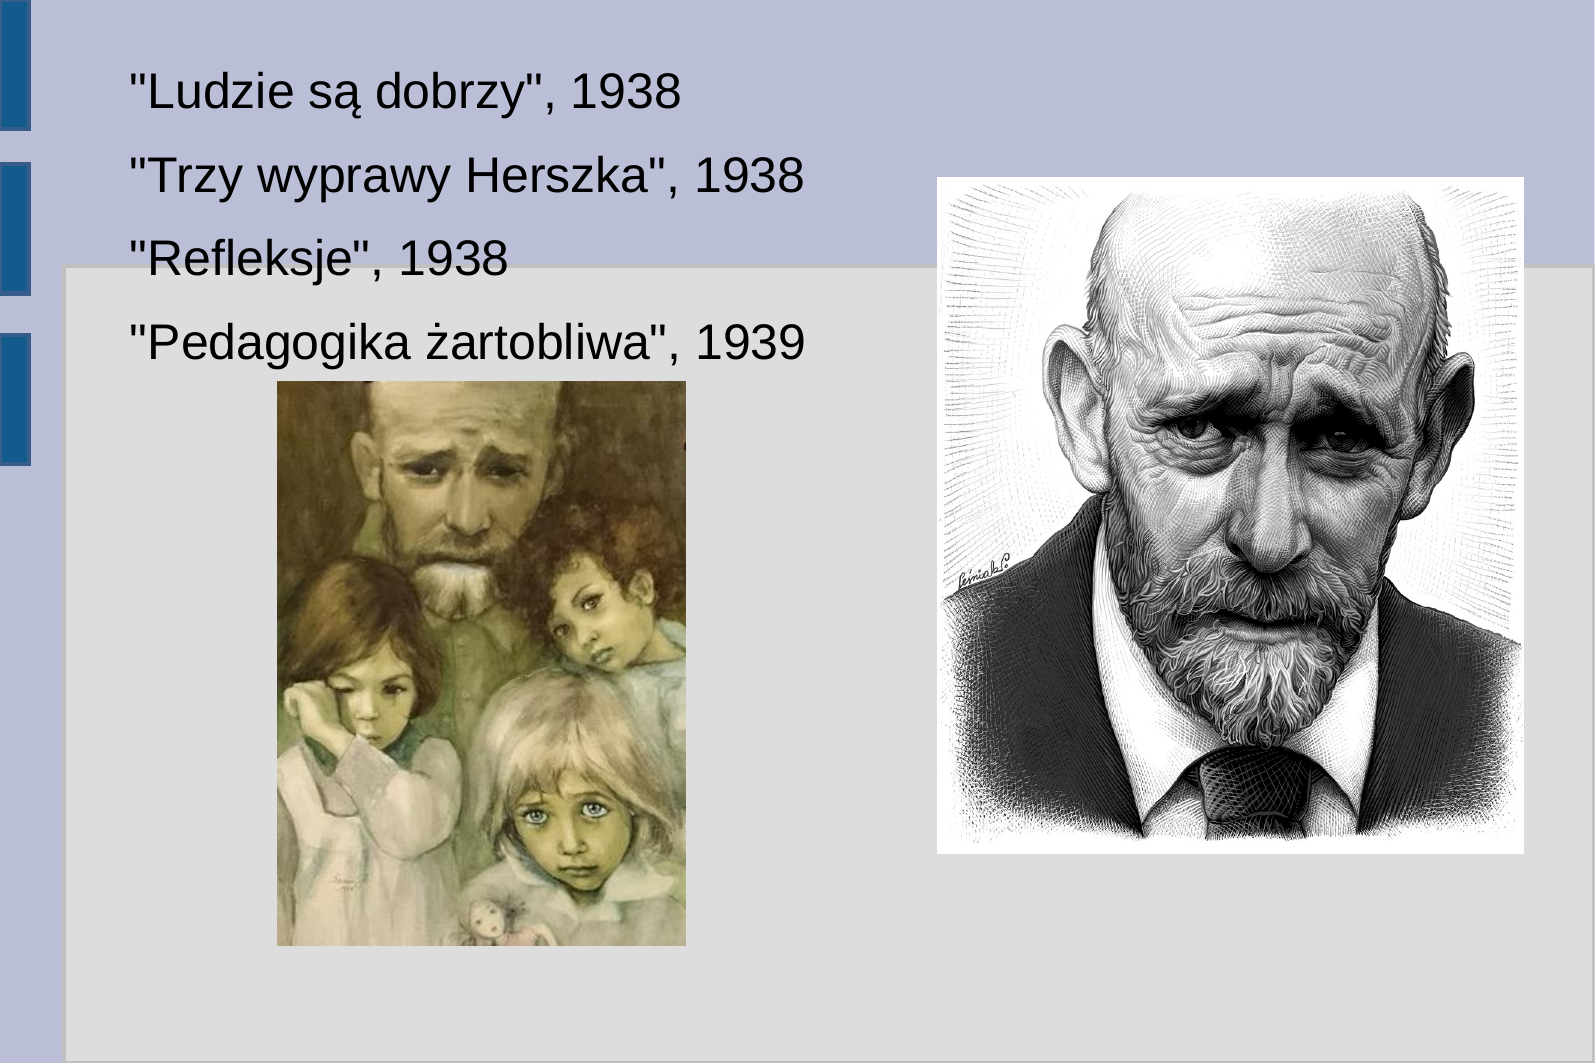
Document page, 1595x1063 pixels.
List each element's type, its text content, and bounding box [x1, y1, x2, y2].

text_box "Ludzie są dobrzy", 1938 "Trzy wyprawy Herszka", 1938 "Refleksje", 1938 "Pedagogika żartobliwa", 1939 [129, 35, 851, 355]
picture [937, 177, 1524, 854]
picture [277, 381, 686, 946]
